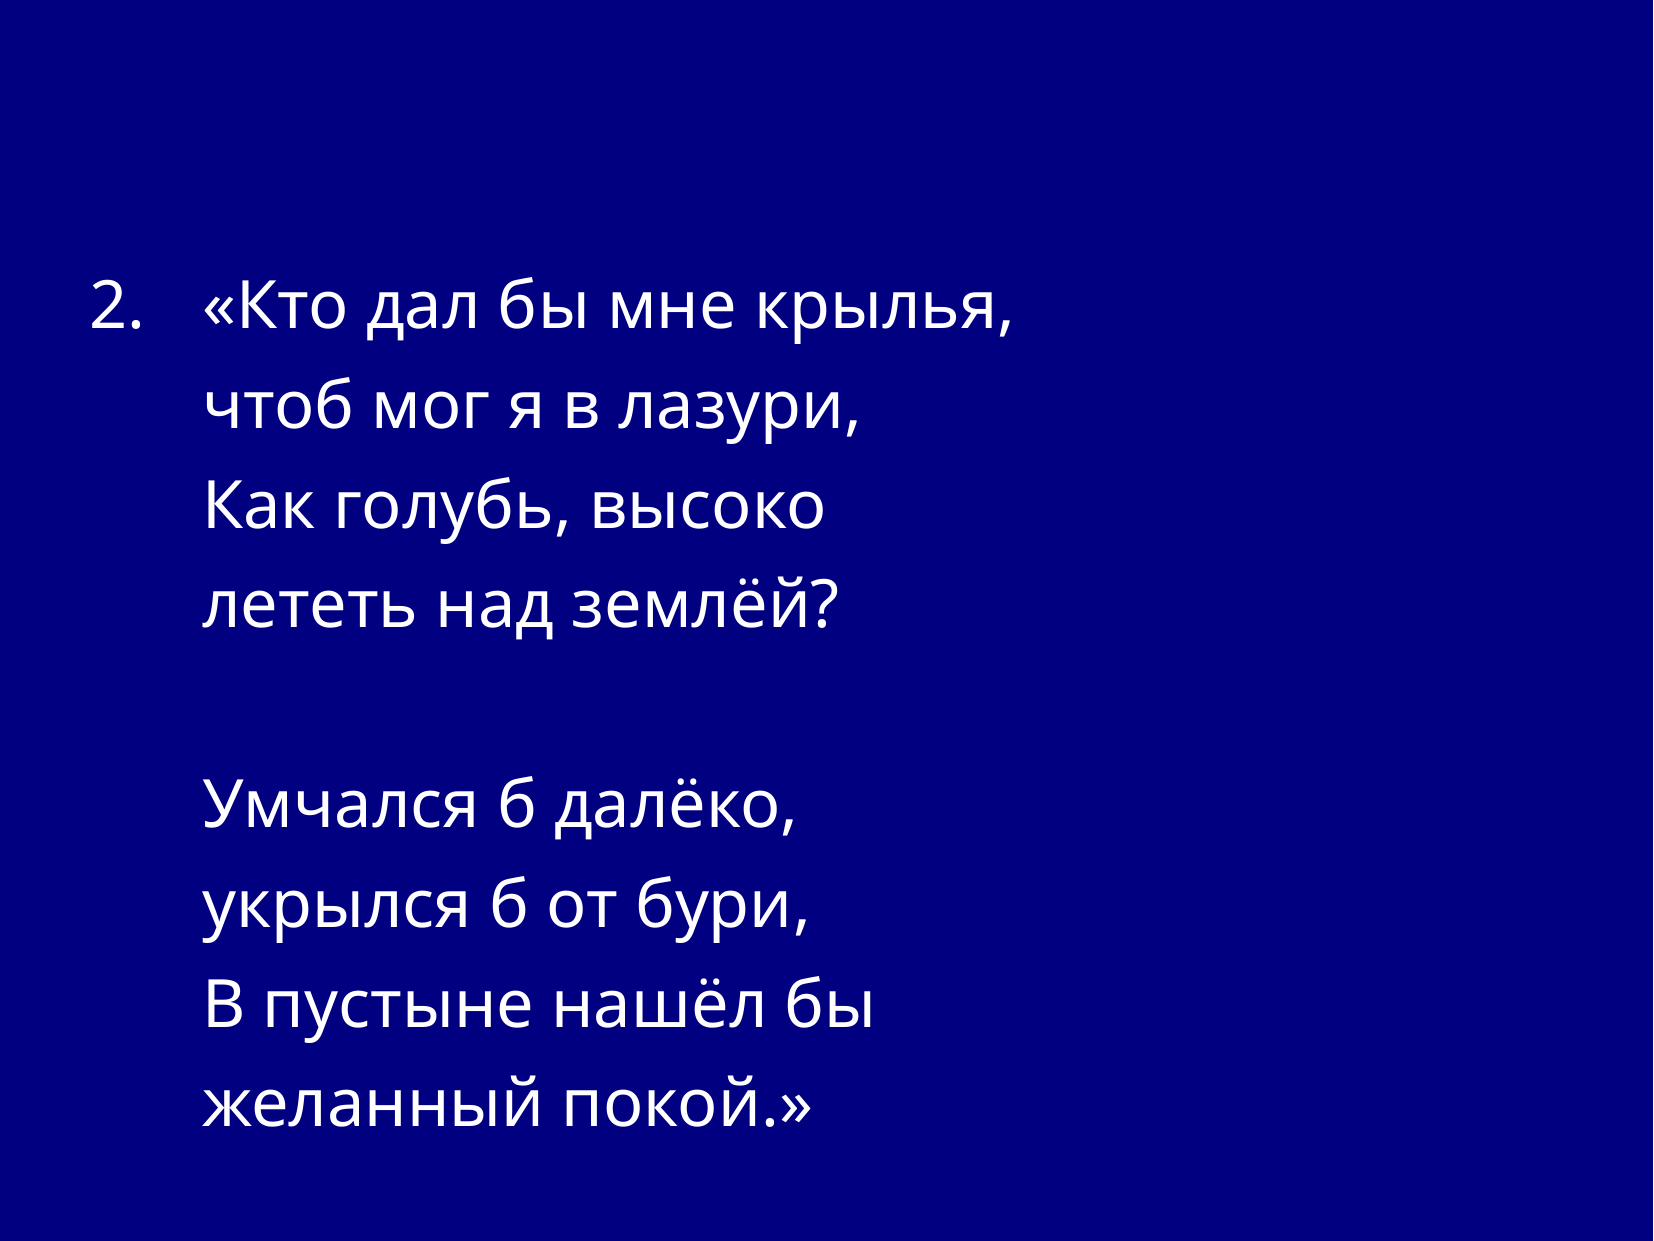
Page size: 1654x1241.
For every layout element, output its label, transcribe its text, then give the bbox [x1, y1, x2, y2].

text_box 2. «Кто дал бы мне крылья, чтоб мог я в лазури, Как голубь, высоко лететь над землёй? Умчался б далёко, укрылся б от бури, В пустыне нашёл бы желанный покой.» [75, 150, 1576, 1163]
